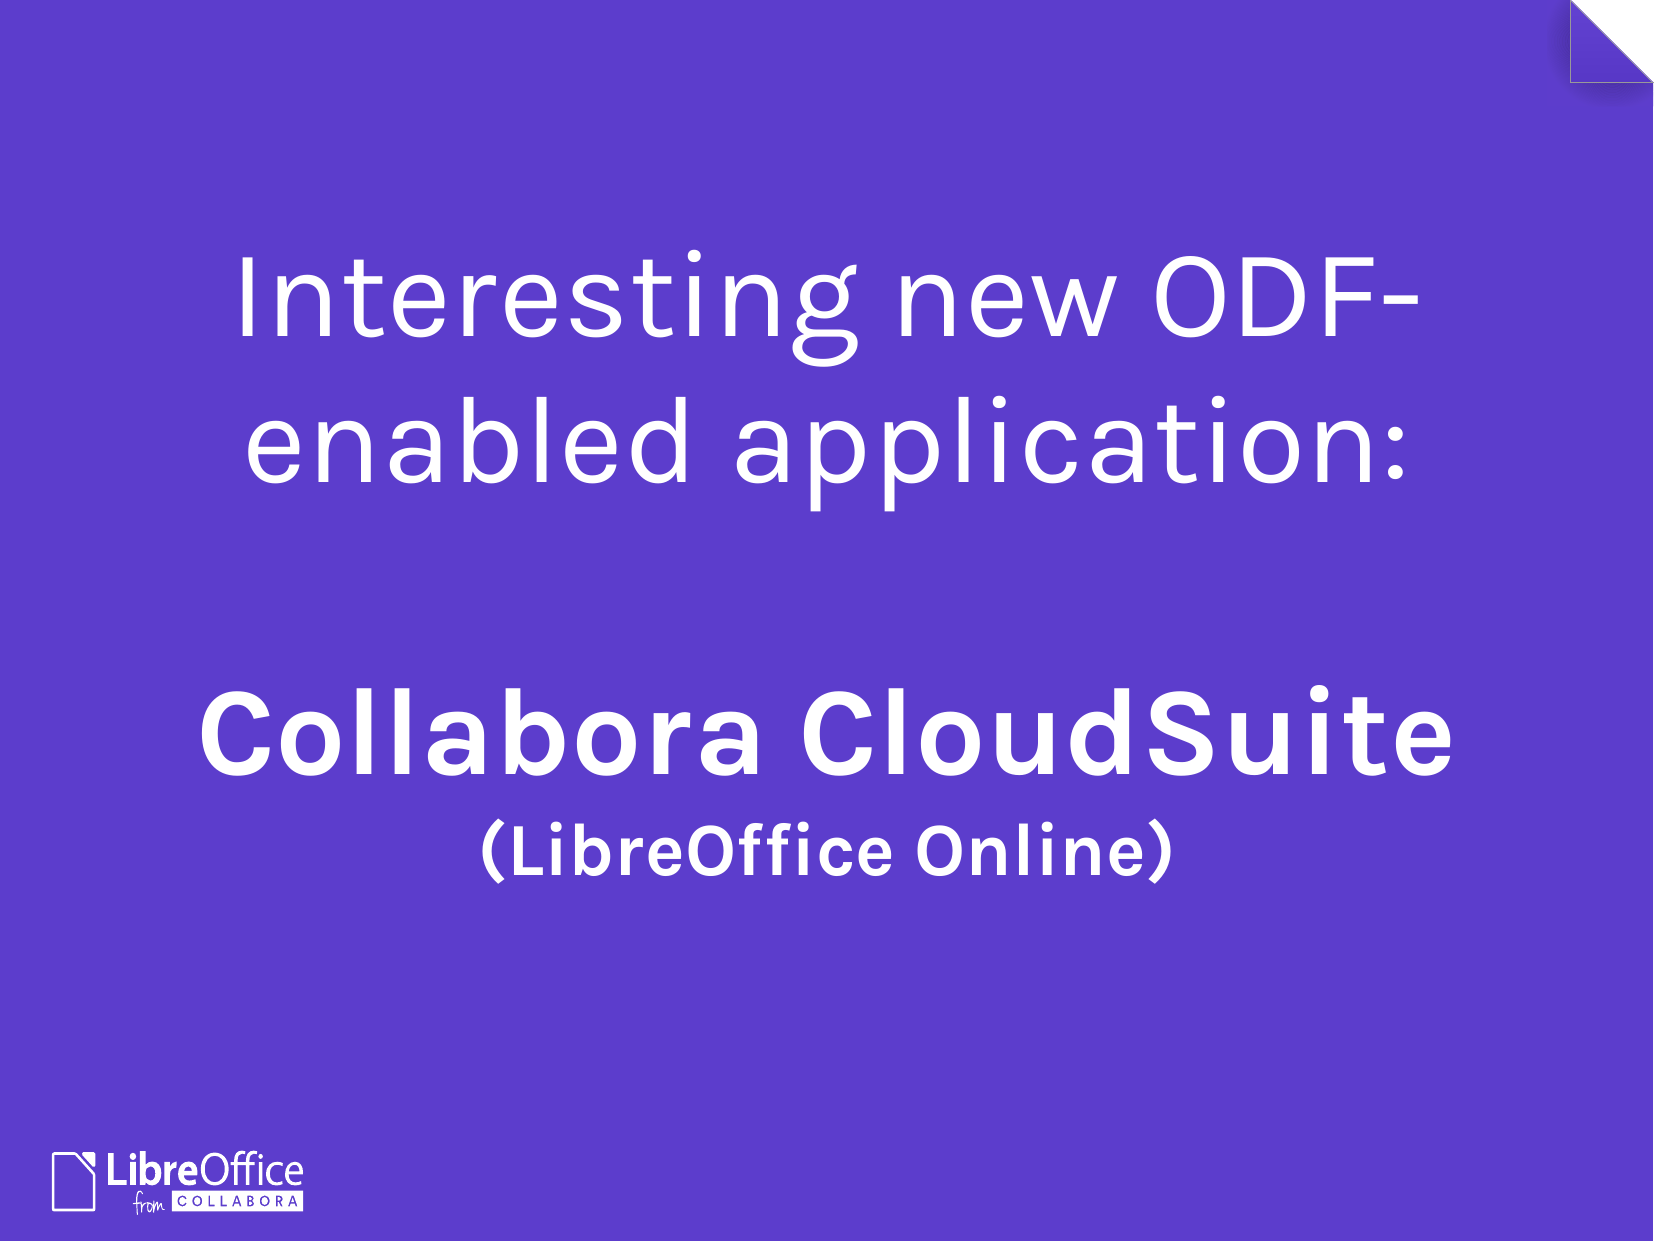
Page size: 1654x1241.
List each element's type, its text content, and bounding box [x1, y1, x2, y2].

title Interesting new ODF-enabled application: Collabora CloudSuite (LibreOffice Online) [82, 221, 1571, 895]
